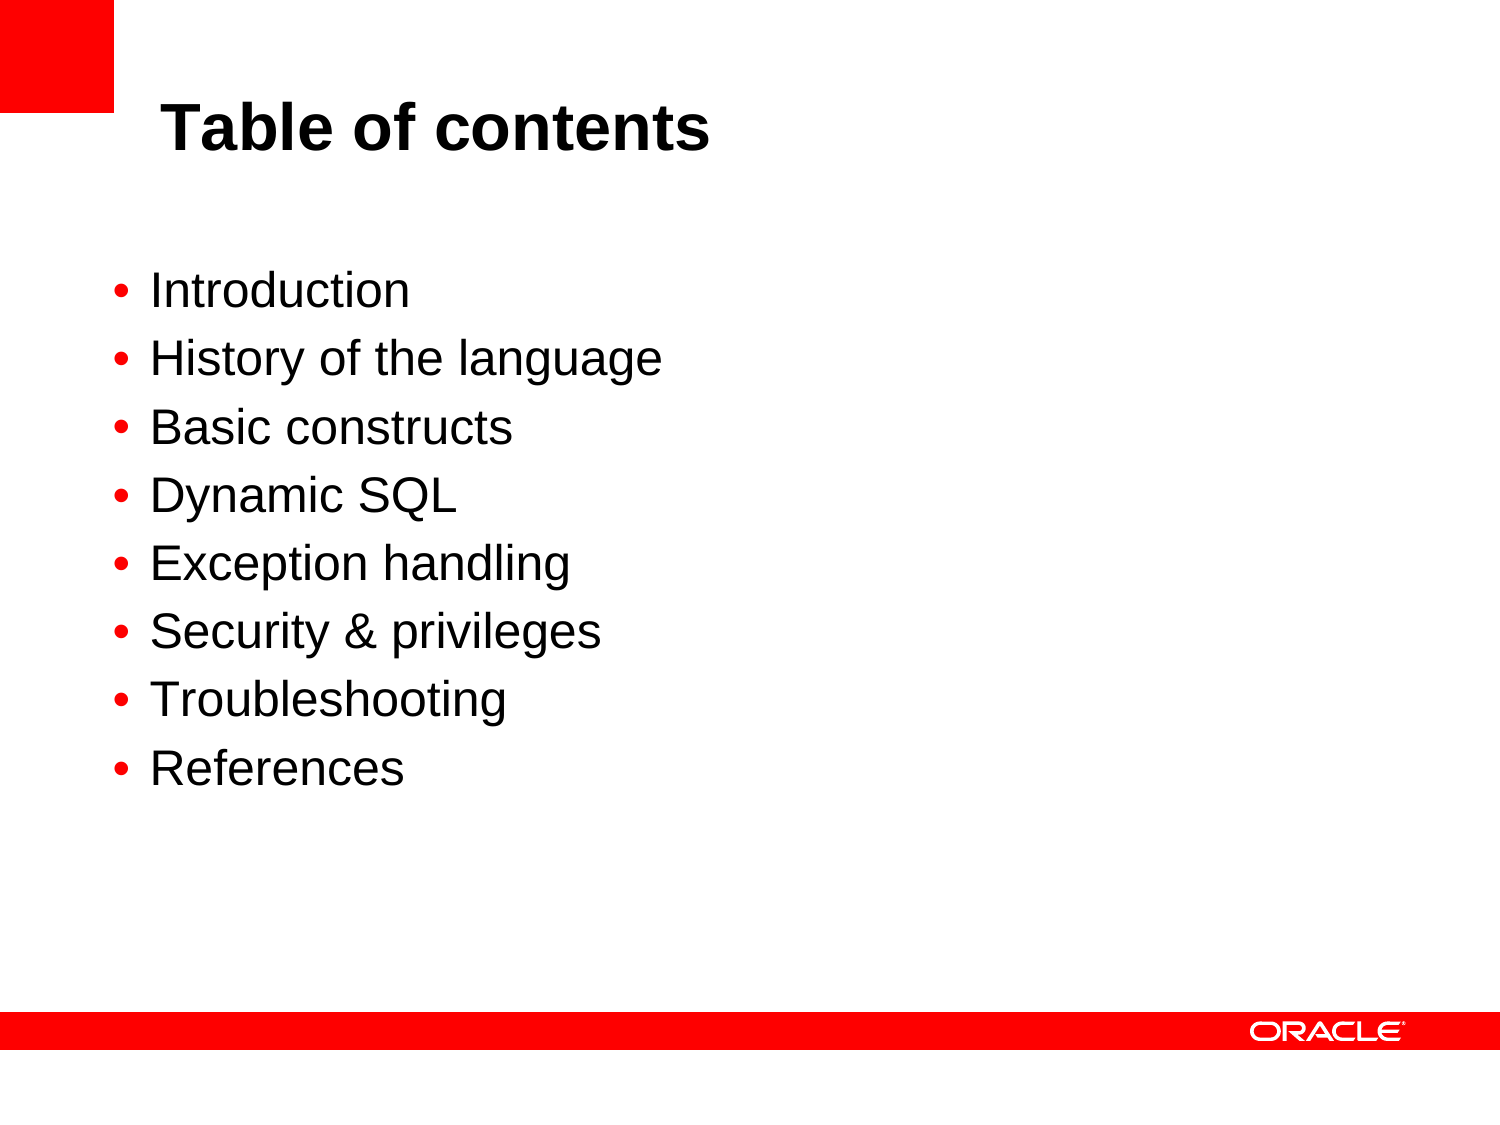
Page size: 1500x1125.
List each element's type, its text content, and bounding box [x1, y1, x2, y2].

title Table of contents [145, 49, 1390, 205]
picture [0, 1012, 1500, 1050]
picture [0, 0, 114, 113]
list Introduction History of the language Basic constructs Dynamic SQL Exception handling Security & privileges Troubleshooting References [112, 262, 1349, 1005]
